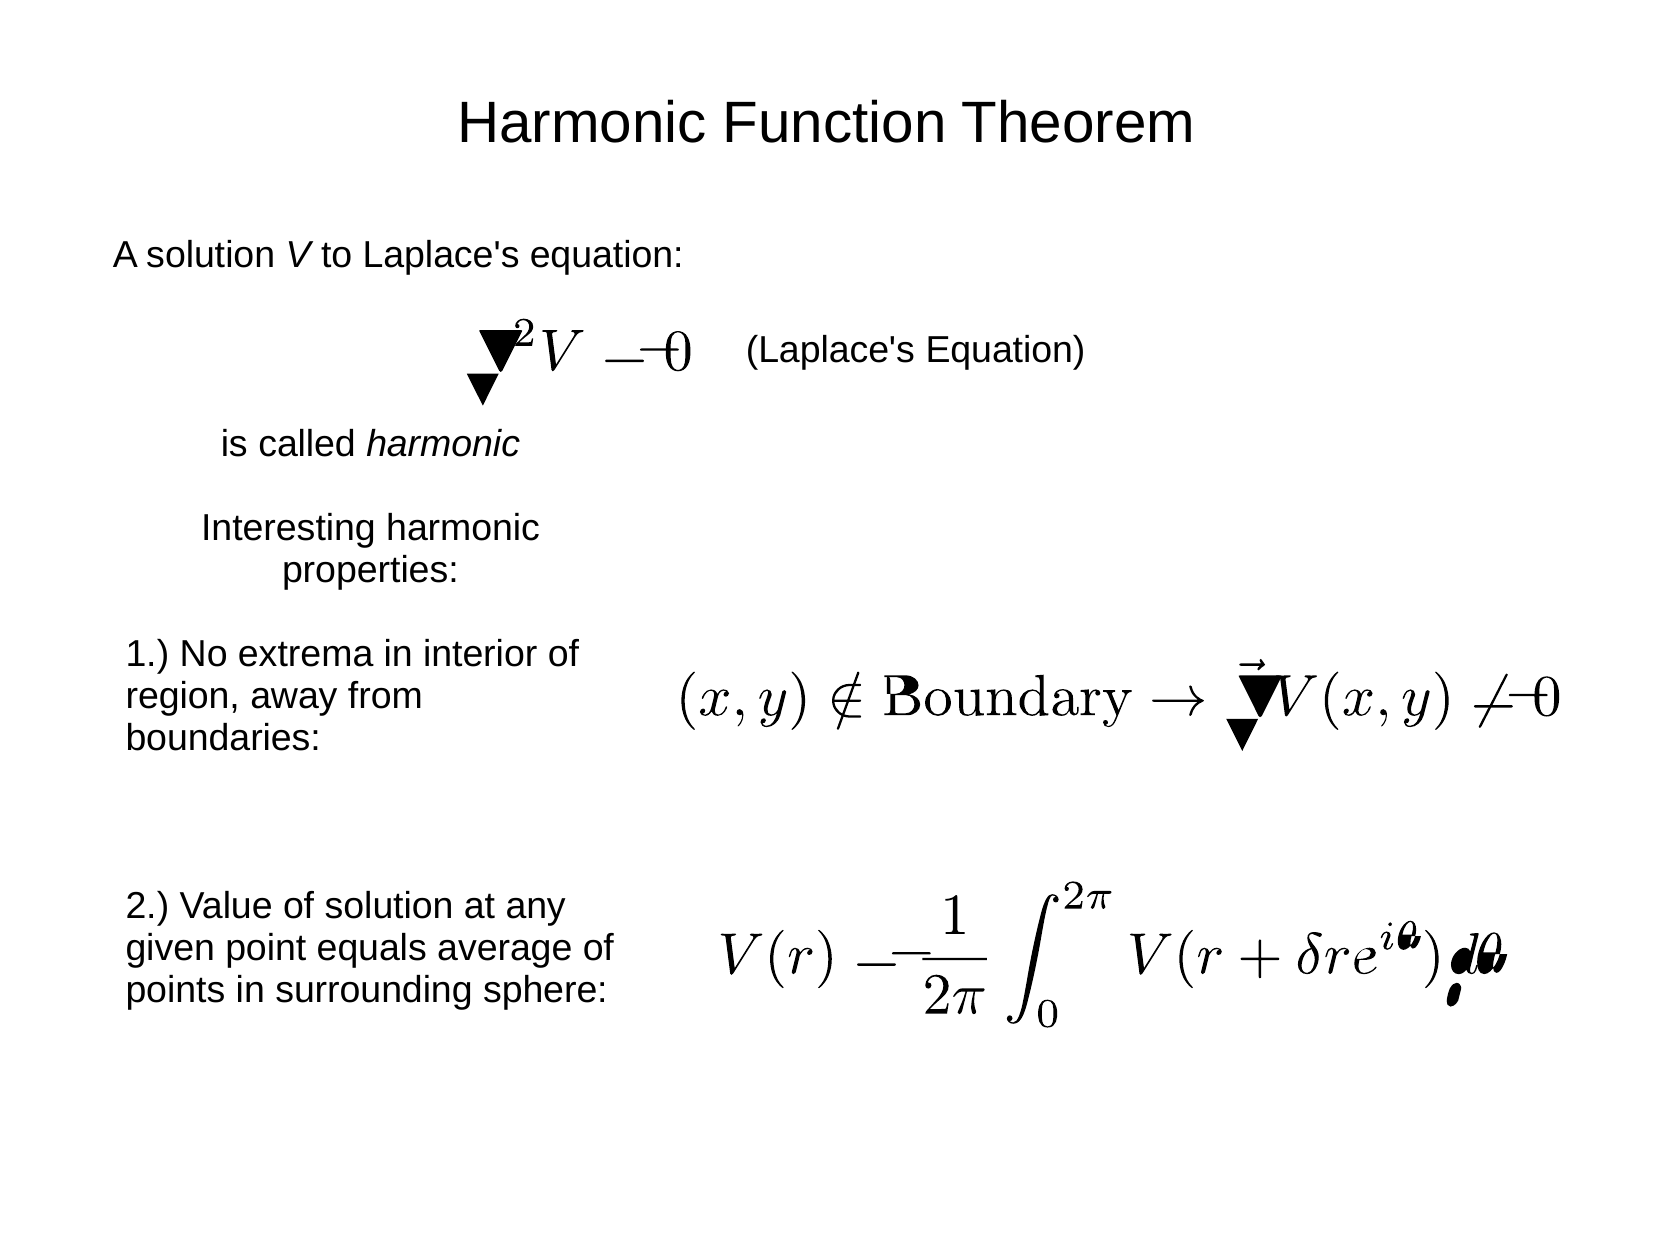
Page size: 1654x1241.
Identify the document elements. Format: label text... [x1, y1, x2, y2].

text_box [675, 658, 1562, 751]
text_box is called harmonic Interesting harmonic properties: 1.) No extrema in interior of region, away from boundaries: 2.) Value of solution at any given point equals average of points in surrounding sphere: [110, 414, 631, 1018]
text_box [717, 881, 1508, 1028]
title Harmonic Function Theorem [82, 49, 1571, 196]
text_box [466, 373, 499, 406]
text_box [463, 318, 693, 372]
text_box A solution V to Laplace's equation: [81, 225, 716, 283]
text_box (Laplace's Equation) [698, 321, 1134, 379]
